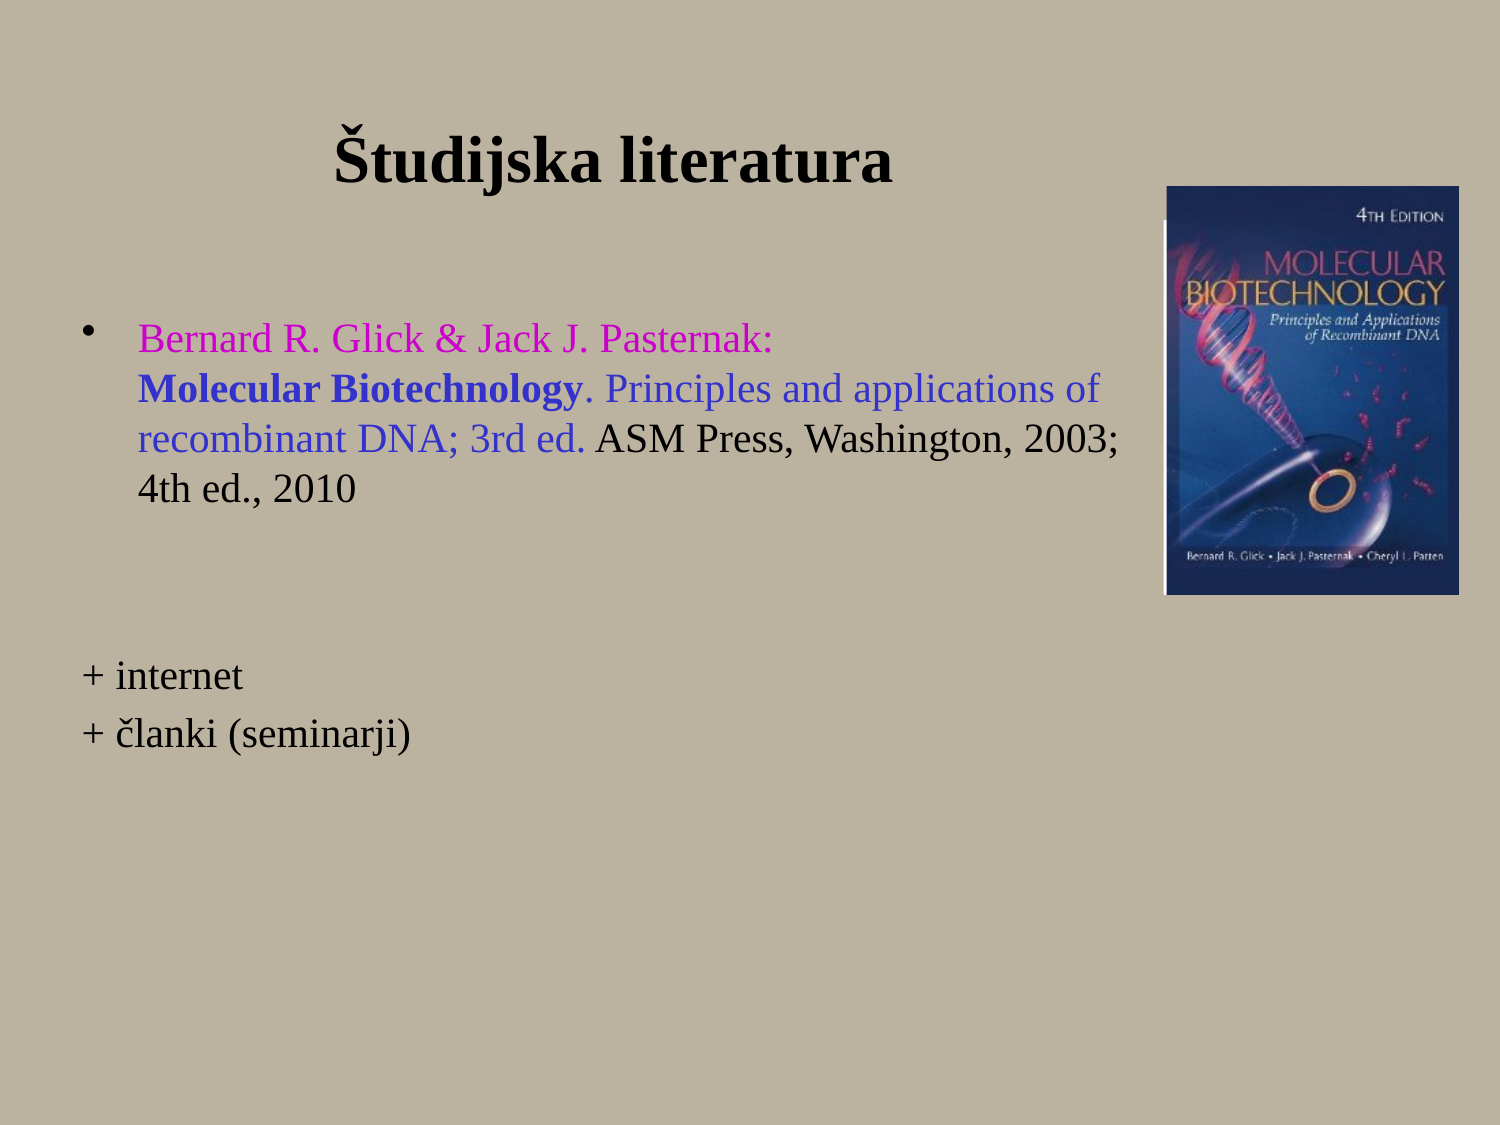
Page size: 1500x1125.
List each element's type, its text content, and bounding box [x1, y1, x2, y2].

list Bernard R. Glick & Jack J. Pasternak: Molecular Biotechnology. Principles and applications of recombinant DNA; 3rd ed. ASM Press, Washington, 2003; 4th ed., 2010 + internet + članki (seminarji) [66, 302, 1152, 1000]
title Študijska literatura [112, 101, 1117, 210]
picture [1163, 186, 1459, 596]
